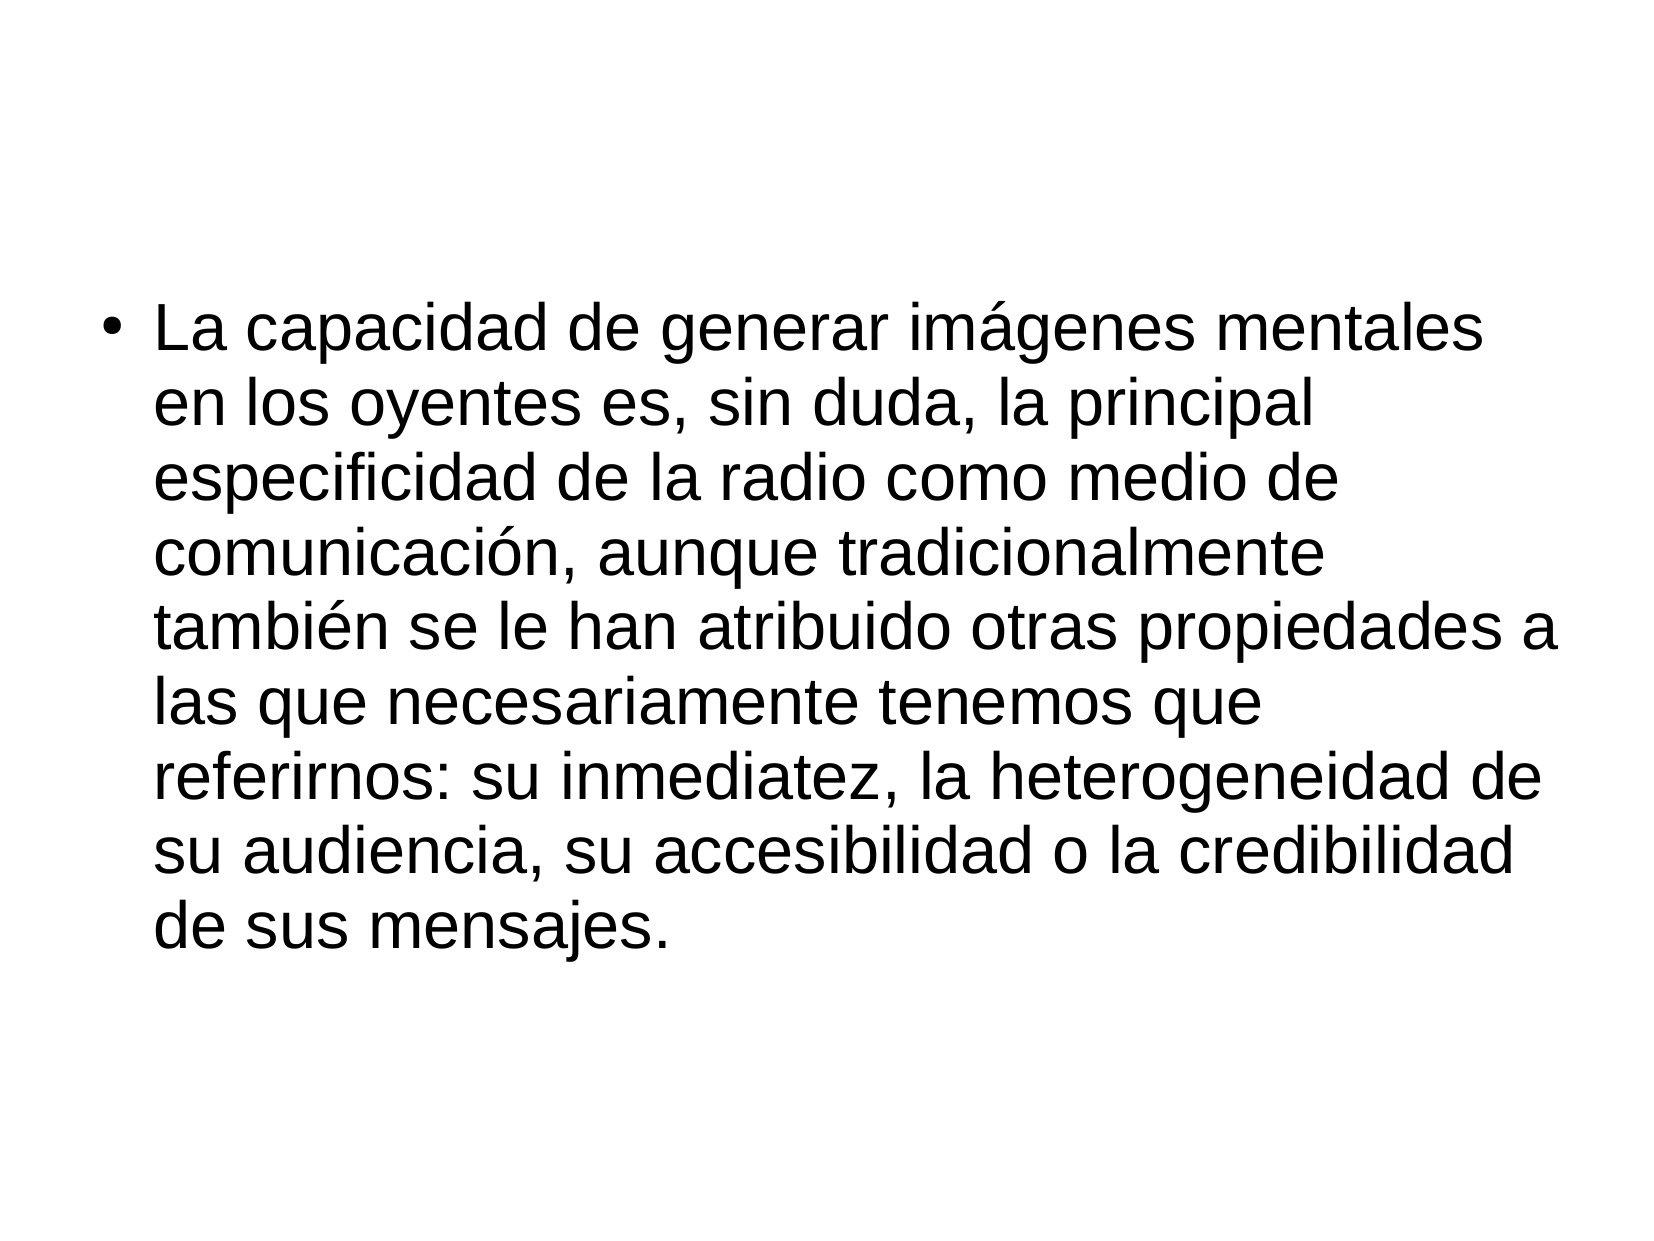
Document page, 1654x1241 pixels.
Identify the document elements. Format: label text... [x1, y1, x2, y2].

list La capacidad de generar imágenes mentales en los oyentes es, sin duda, la principal especificidad de la radio como medio de comunicación, aunque tradicionalmente también se le han atribuido otras propiedades a las que necesariamente tenemos que referirnos: su inmediatez, la heterogeneidad de su audiencia, su accesibilidad o la credibilidad de sus mensajes. [82, 290, 1571, 1109]
